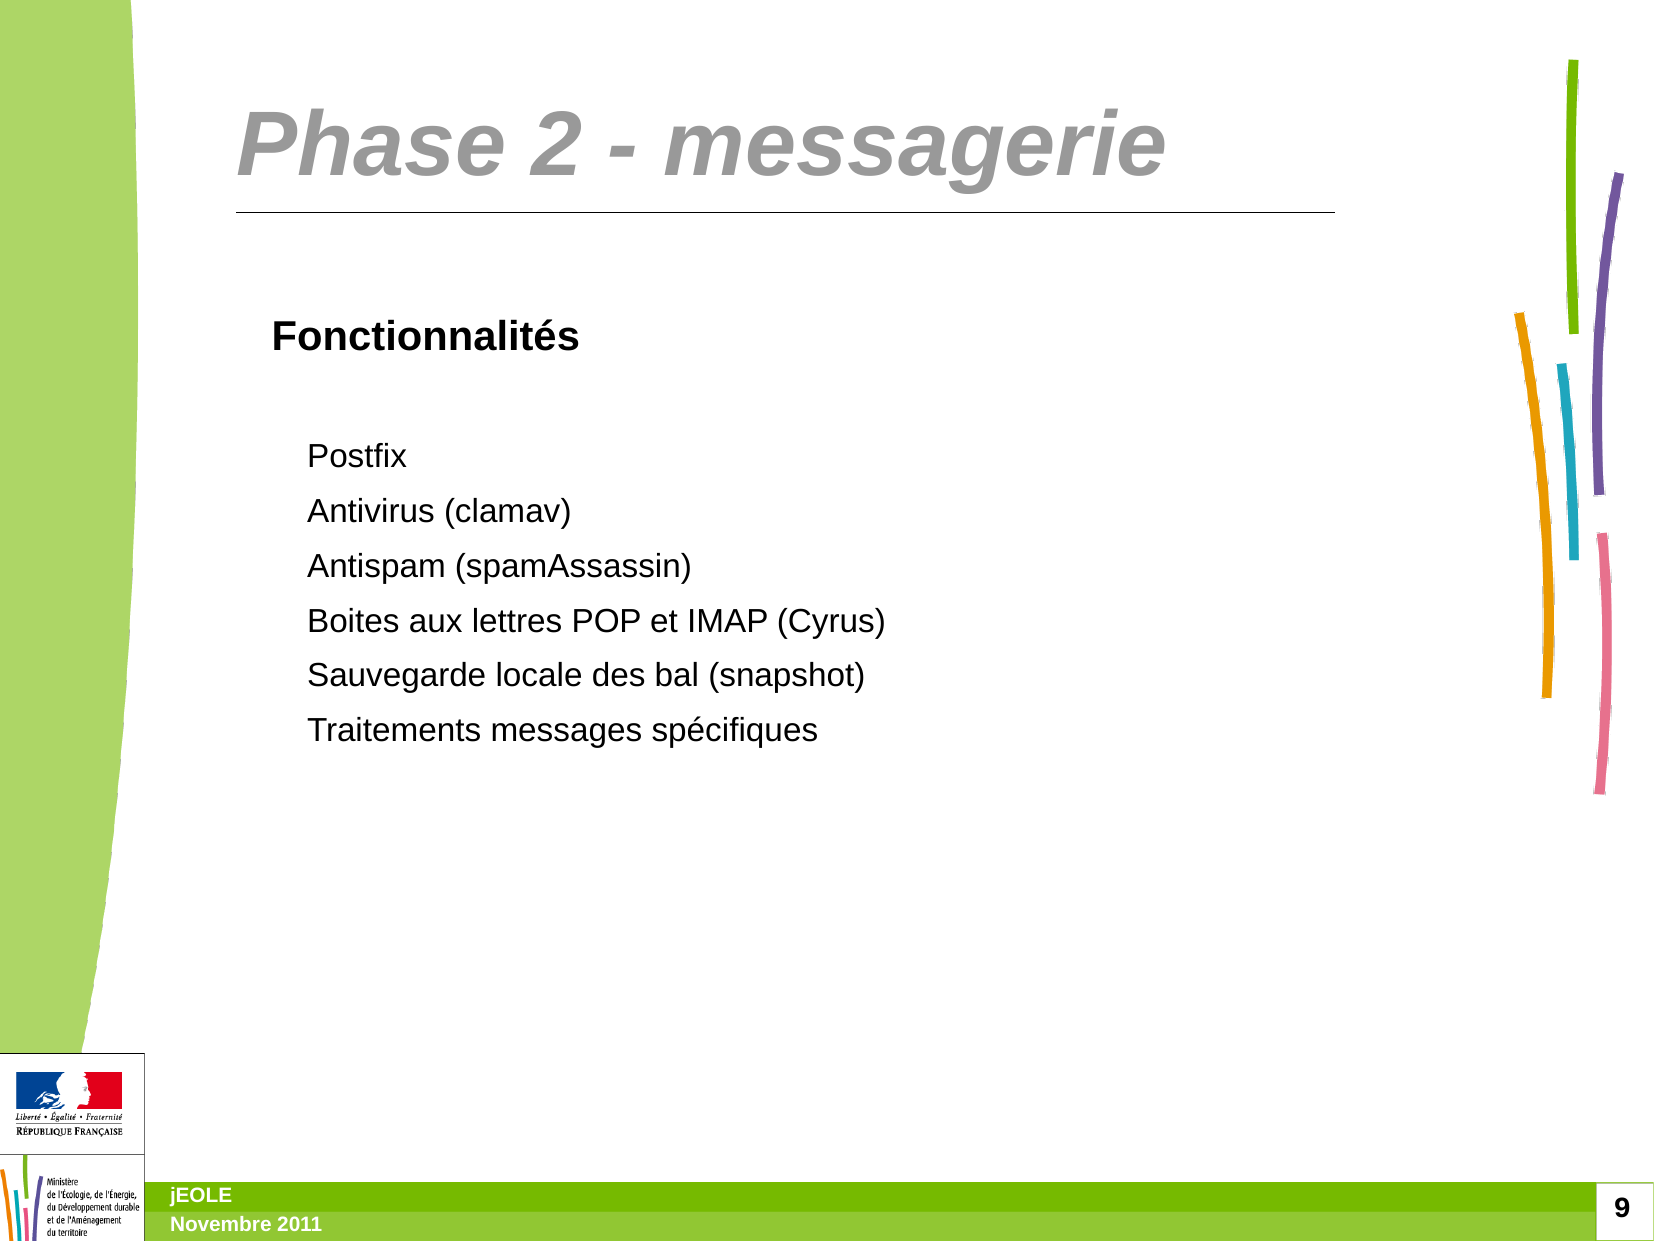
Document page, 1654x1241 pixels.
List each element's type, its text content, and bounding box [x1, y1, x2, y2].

picture [0, 0, 1654, 1241]
list Fonctionnalités Postfix Antivirus (clamav) Antispam (spamAssassin) Boites aux lettres POP et IMAP (Cyrus) Sauvegarde locale des bal (snapshot) Traitements messages spécifiques [236, 312, 1506, 934]
title Phase 2 - messagerie [236, 69, 1536, 218]
